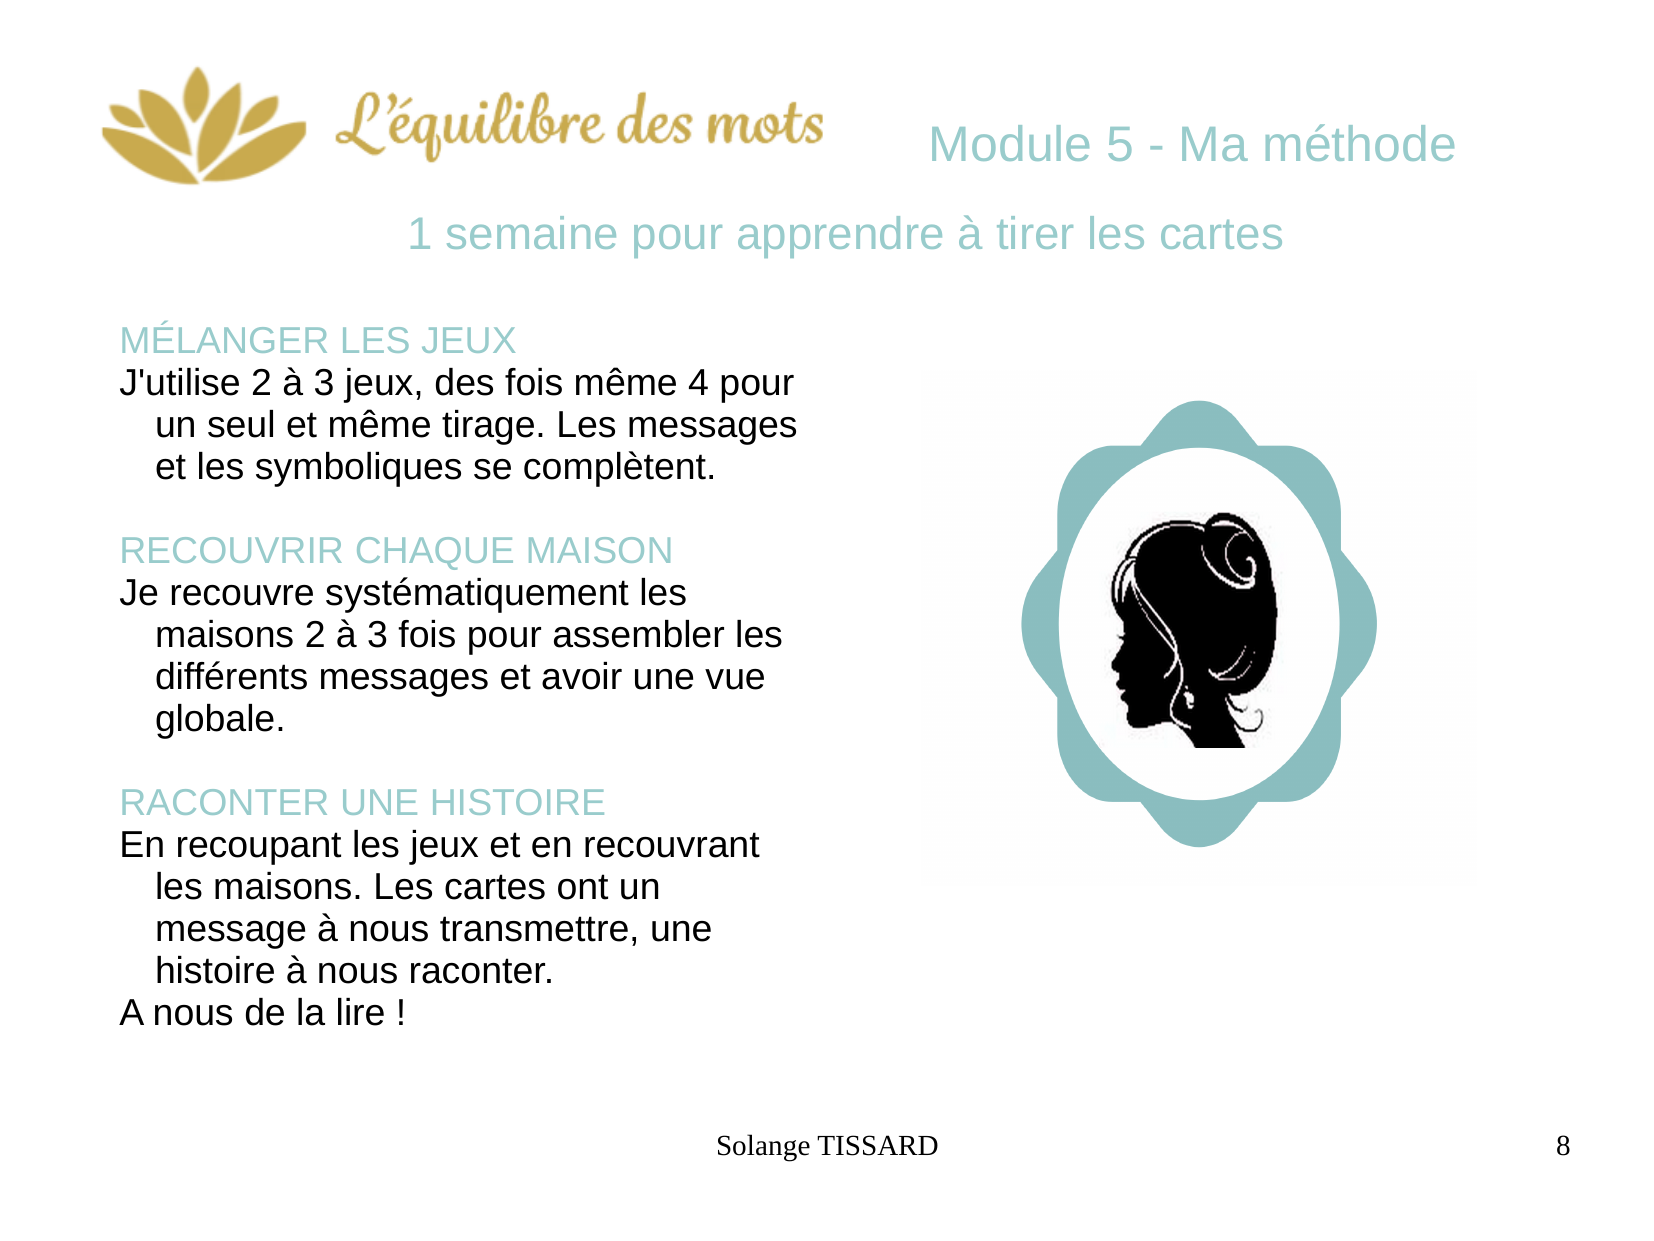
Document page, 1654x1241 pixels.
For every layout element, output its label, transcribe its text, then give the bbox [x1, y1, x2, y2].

title Module 5 - Ma méthode [826, 40, 1546, 200]
text_box 1 semaine pour apprendre à tirer les cartes [119, 200, 1571, 284]
subtitle MÉLANGER LES JEUX J'utilise 2 à 3 jeux, des fois même 4 pour un seul et même tirage. Les messages et les symboliques se complètent. RECOUVRIR CHAQUE MAISON Je recouvre systématiquement les maisons 2 à 3 fois pour assembler les différents messages et avoir une vue globale. RACONTER UNE HISTOIRE En recoupant les jeux et en recouvrant les maisons. Les cartes ont un message à nous transmettre, une histoire à nous raconter. A nous de la lire ! [119, 318, 804, 1034]
picture [70, 58, 848, 202]
picture [921, 370, 1477, 886]
